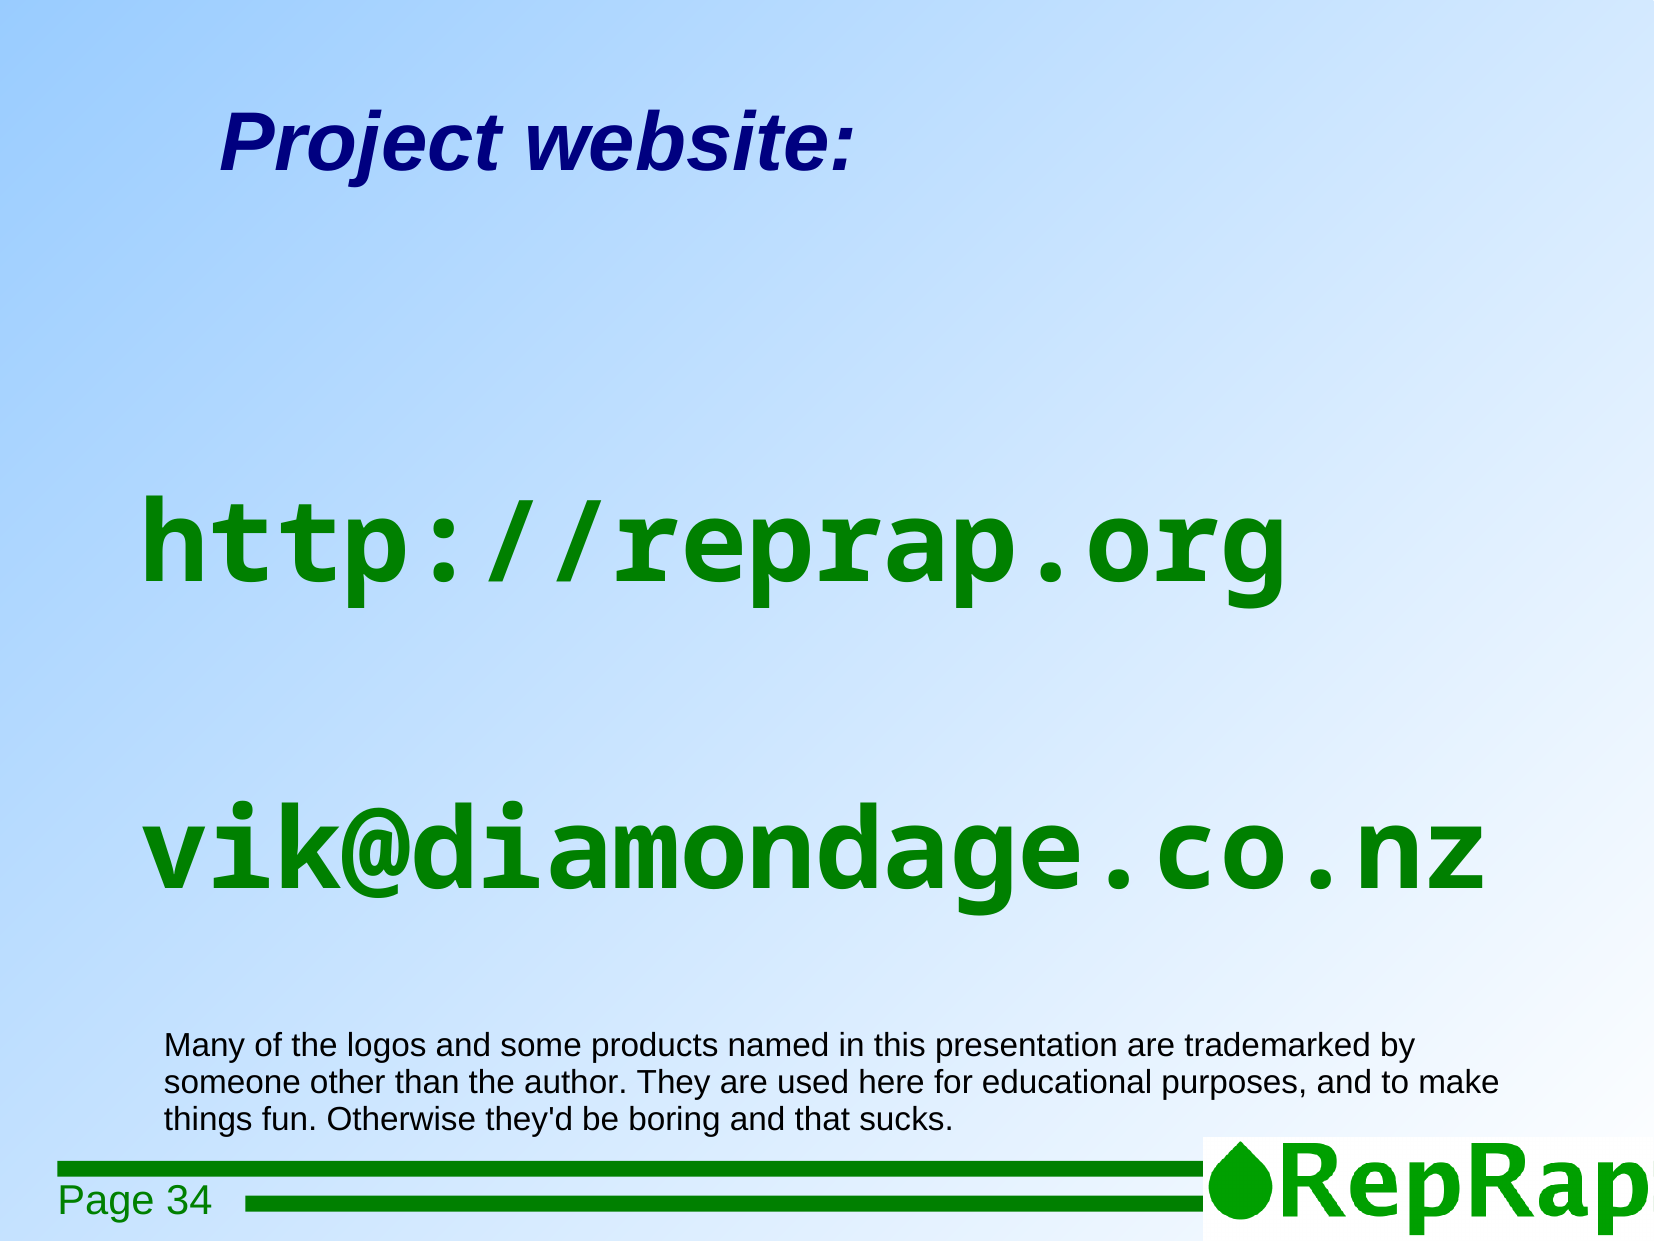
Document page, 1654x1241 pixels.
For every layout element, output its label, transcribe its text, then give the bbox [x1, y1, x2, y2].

title Project website: [0, 38, 1654, 246]
text_box http://reprap.org vik@diamondage.co.nz [140, 461, 1521, 866]
text_box Many of the logos and some products named in this presentation are trademarked by someone other than the author. They are used here for educational purposes, and to make things fun. Otherwise they'd be boring and that sucks. [163, 1026, 1518, 1138]
picture [1203, 1137, 1654, 1241]
